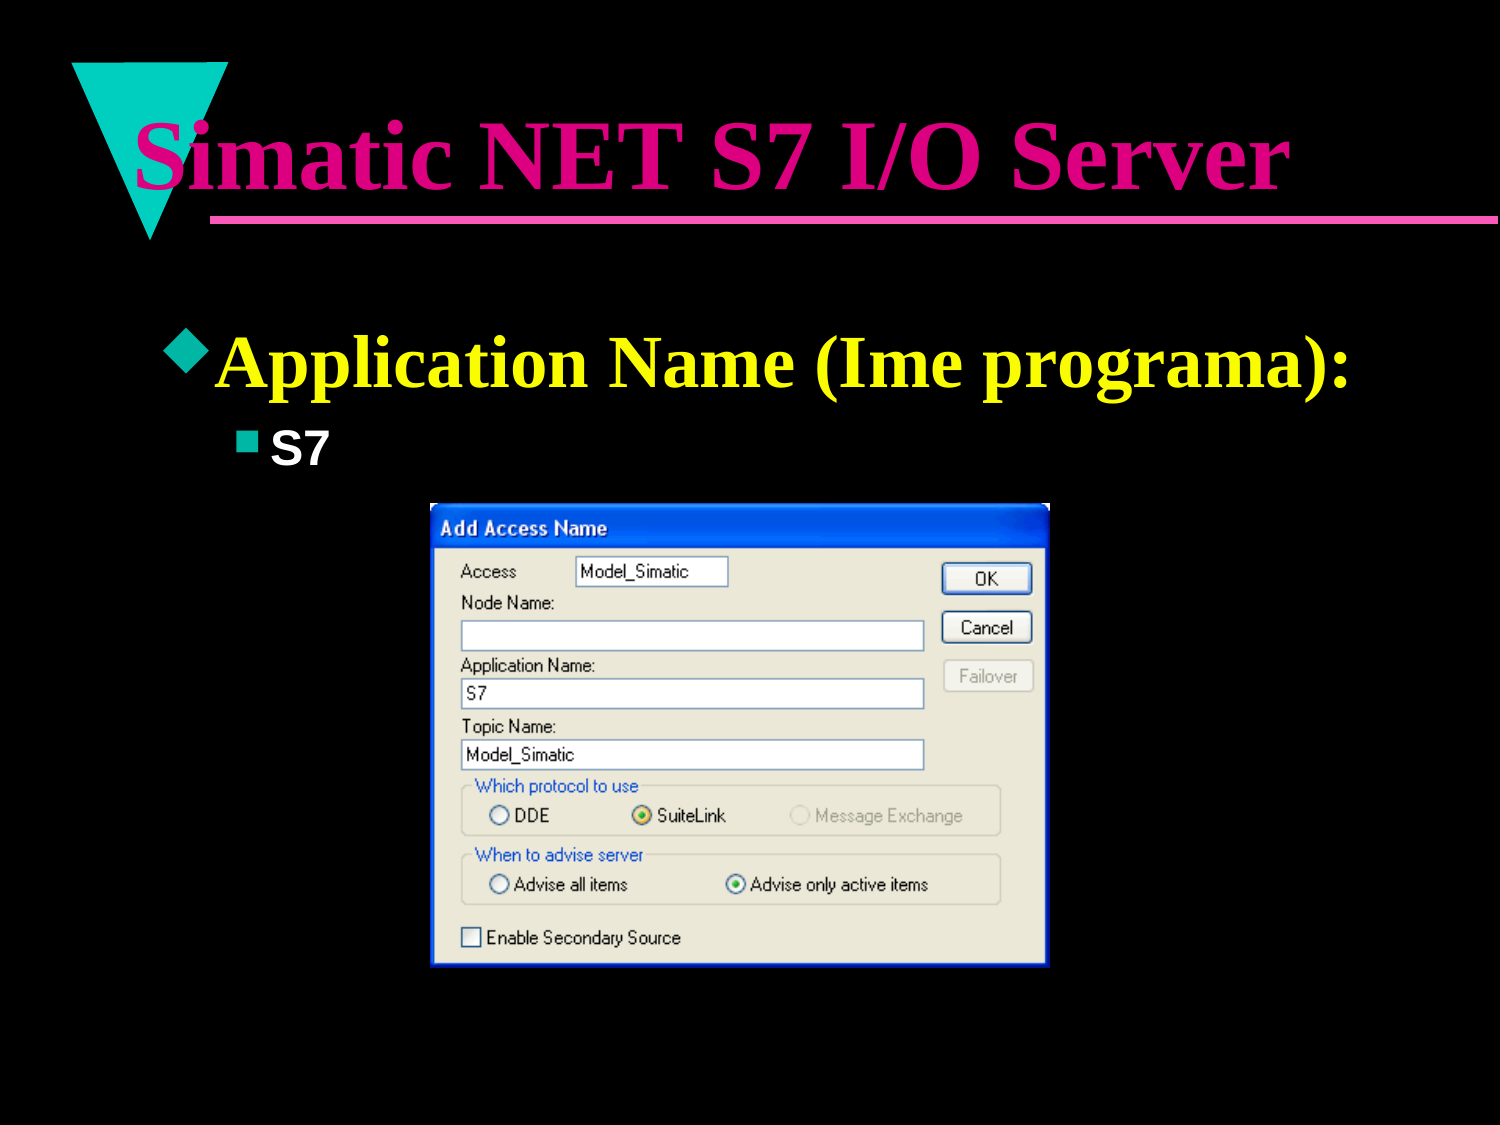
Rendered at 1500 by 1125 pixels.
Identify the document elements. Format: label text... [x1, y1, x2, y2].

title Simatic NET S7 I/O Server [117, 63, 1500, 251]
picture [430, 503, 1050, 968]
list Application Name (Ime programa): S7 [143, 314, 1476, 990]
